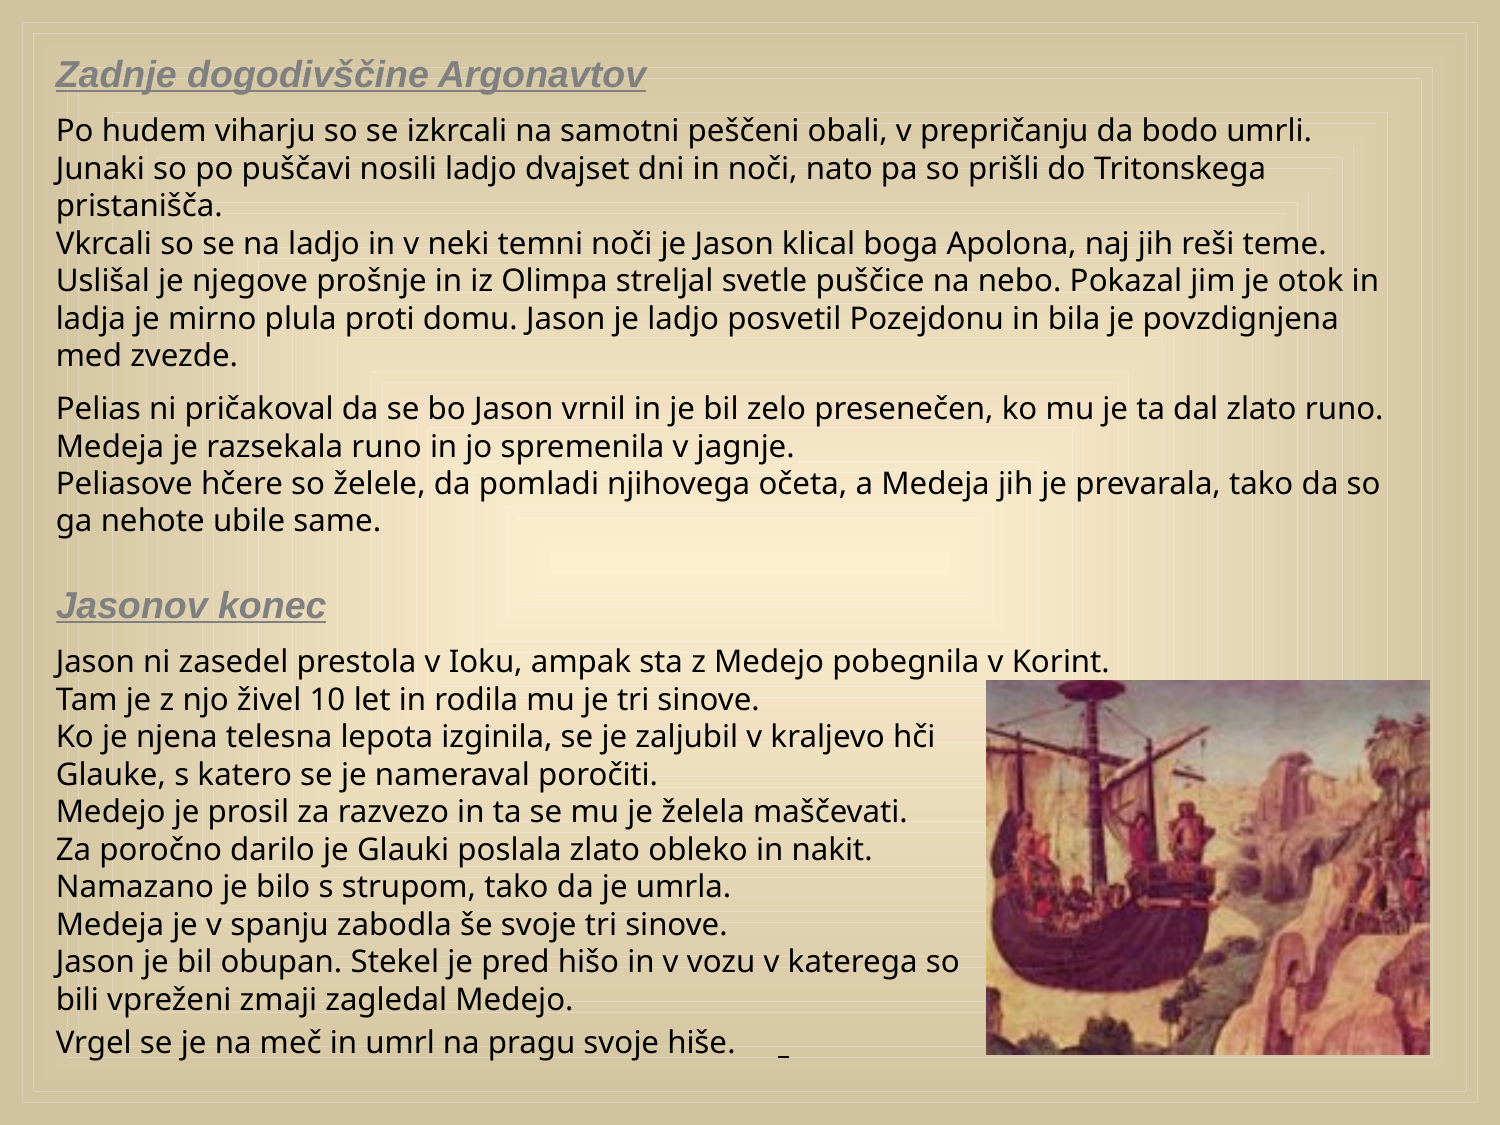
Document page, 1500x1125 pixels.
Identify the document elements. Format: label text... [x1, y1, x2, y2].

text_box Jasonov konec Jason ni zasedel prestola v Ioku, ampak sta z Medejo pobegnila v Korint. Tam je z njo živel 10 let in rodila mu je tri sinove. Ko je njena telesna lepota izginila, se je zaljubil v kraljevo hči Glauke, s katero se je nameraval poročiti. Medejo je prosil za razvezo in ta se mu je želela maščevati. Za poročno darilo je Glauki poslala zlato obleko in nakit. Namazano je bilo s strupom, tako da je umrla. Medeja je v spanju zabodla še svoje tri sinove. Jason je bil obupan. Stekel je pred hišo in v vozu v katerega so bili vpreženi zmaji zagledal Medejo. Vrgel se je na meč in umrl na pragu svoje hiše. [41, 573, 1471, 1119]
picture [986, 680, 1430, 1055]
text_box Zadnje dogodivščine Argonavtov Po hudem viharju so se izkrcali na samotni peščeni obali, v prepričanju da bodo umrli. Junaki so po puščavi nosili ladjo dvajset dni in noči, nato pa so prišli do Tritonskega pristanišča. Vkrcali so se na ladjo in v neki temni noči je Jason klical boga Apolona, naj jih reši teme. Uslišal je njegove prošnje in iz Olimpa streljal svetle puščice na nebo. Pokazal jim je otok in ladja je mirno plula proti domu. Jason je ladjo posvetil Pozejdonu in bila je povzdignjena med zvezde. Pelias ni pričakoval da se bo Jason vrnil in je bil zelo presenečen, ko mu je ta dal zlato runo. Medeja je razsekala runo in jo spremenila v jagnje. Peliasove hčere so želele, da pomladi njihovega očeta, a Medeja jih je prevarala, tako da so ga nehote ubile same. [41, 42, 1424, 546]
